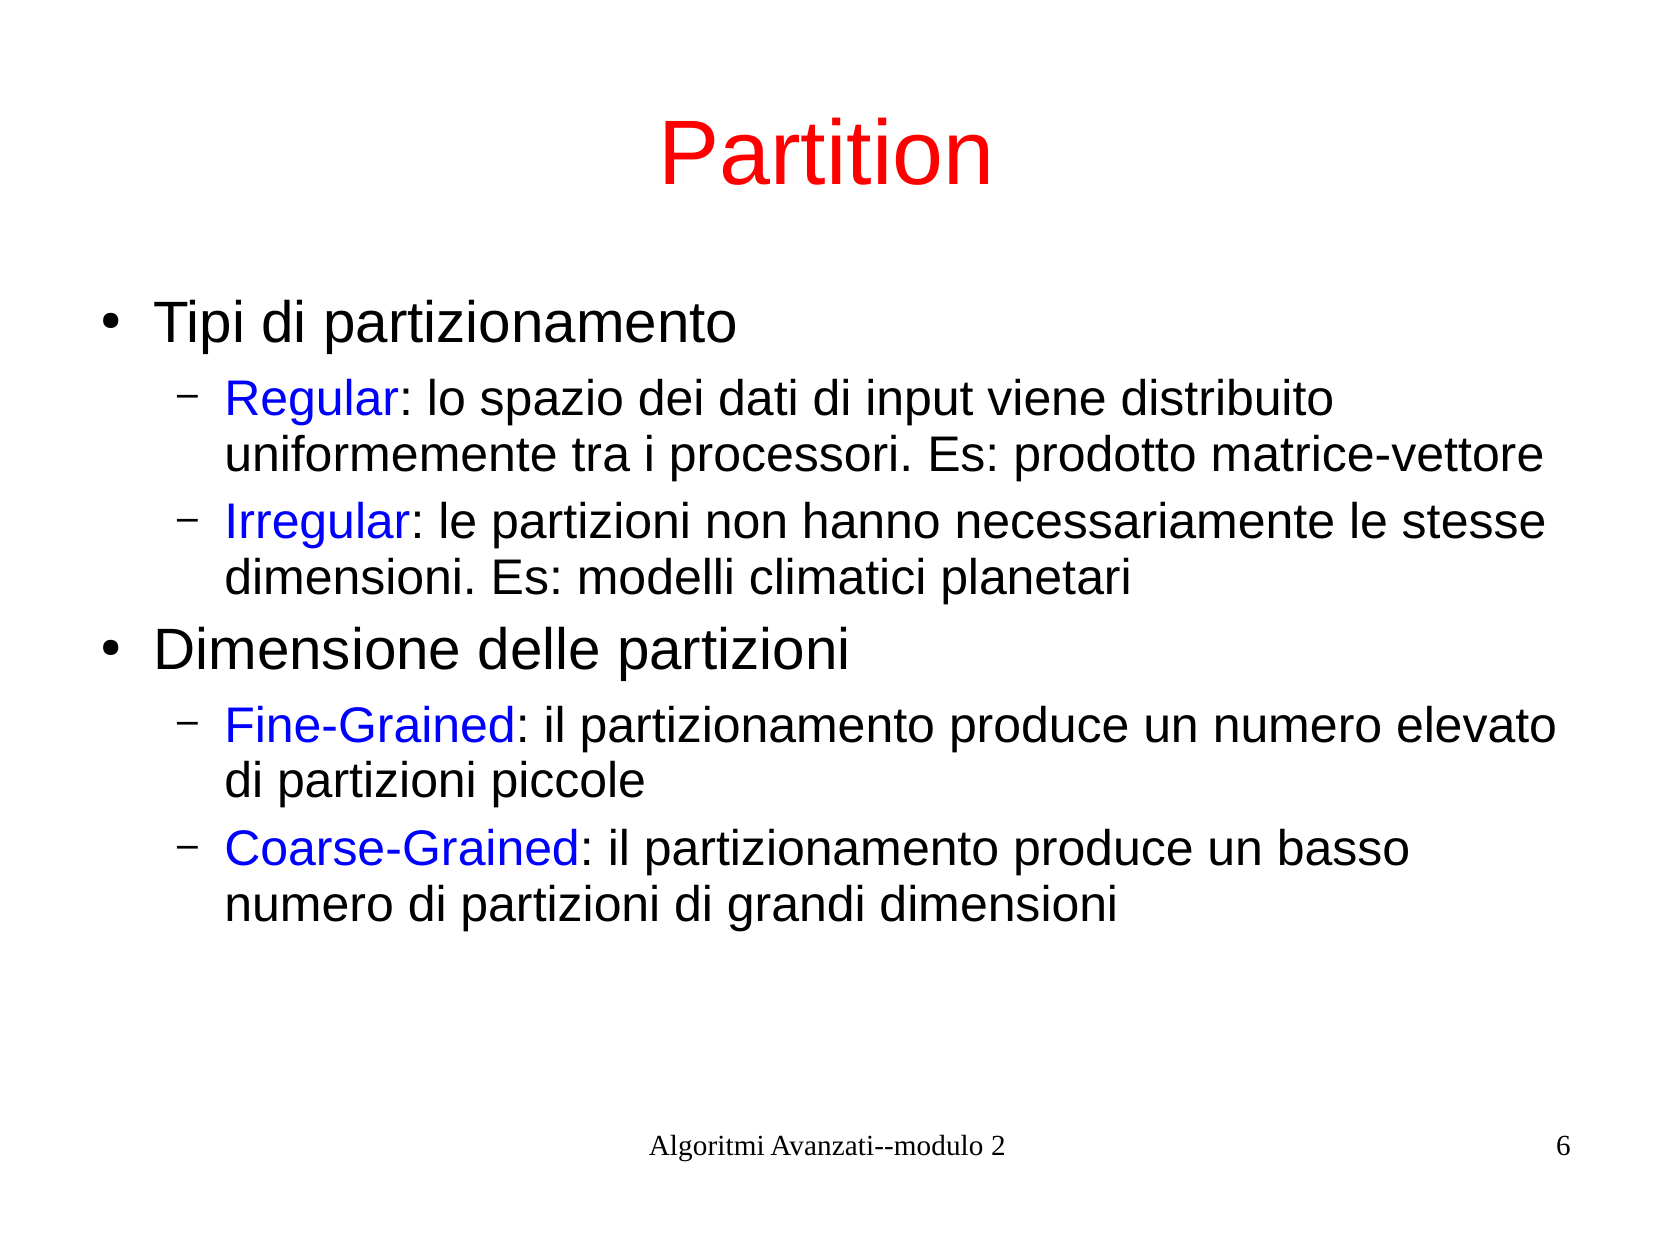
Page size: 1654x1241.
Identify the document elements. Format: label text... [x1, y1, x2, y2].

title Partition [82, 49, 1571, 257]
list Tipi di partizionamento Regular: lo spazio dei dati di input viene distribuito uniformemente tra i processori. Es: prodotto matrice-vettore Irregular: le partizioni non hanno necessariamente le stesse dimensioni. Es: modelli climatici planetari Dimensione delle partizioni Fine-Grained: il partizionamento produce un numero elevato di partizioni piccole Coarse-Grained: il partizionamento produce un basso numero di partizioni di grandi dimensioni [82, 290, 1571, 1109]
